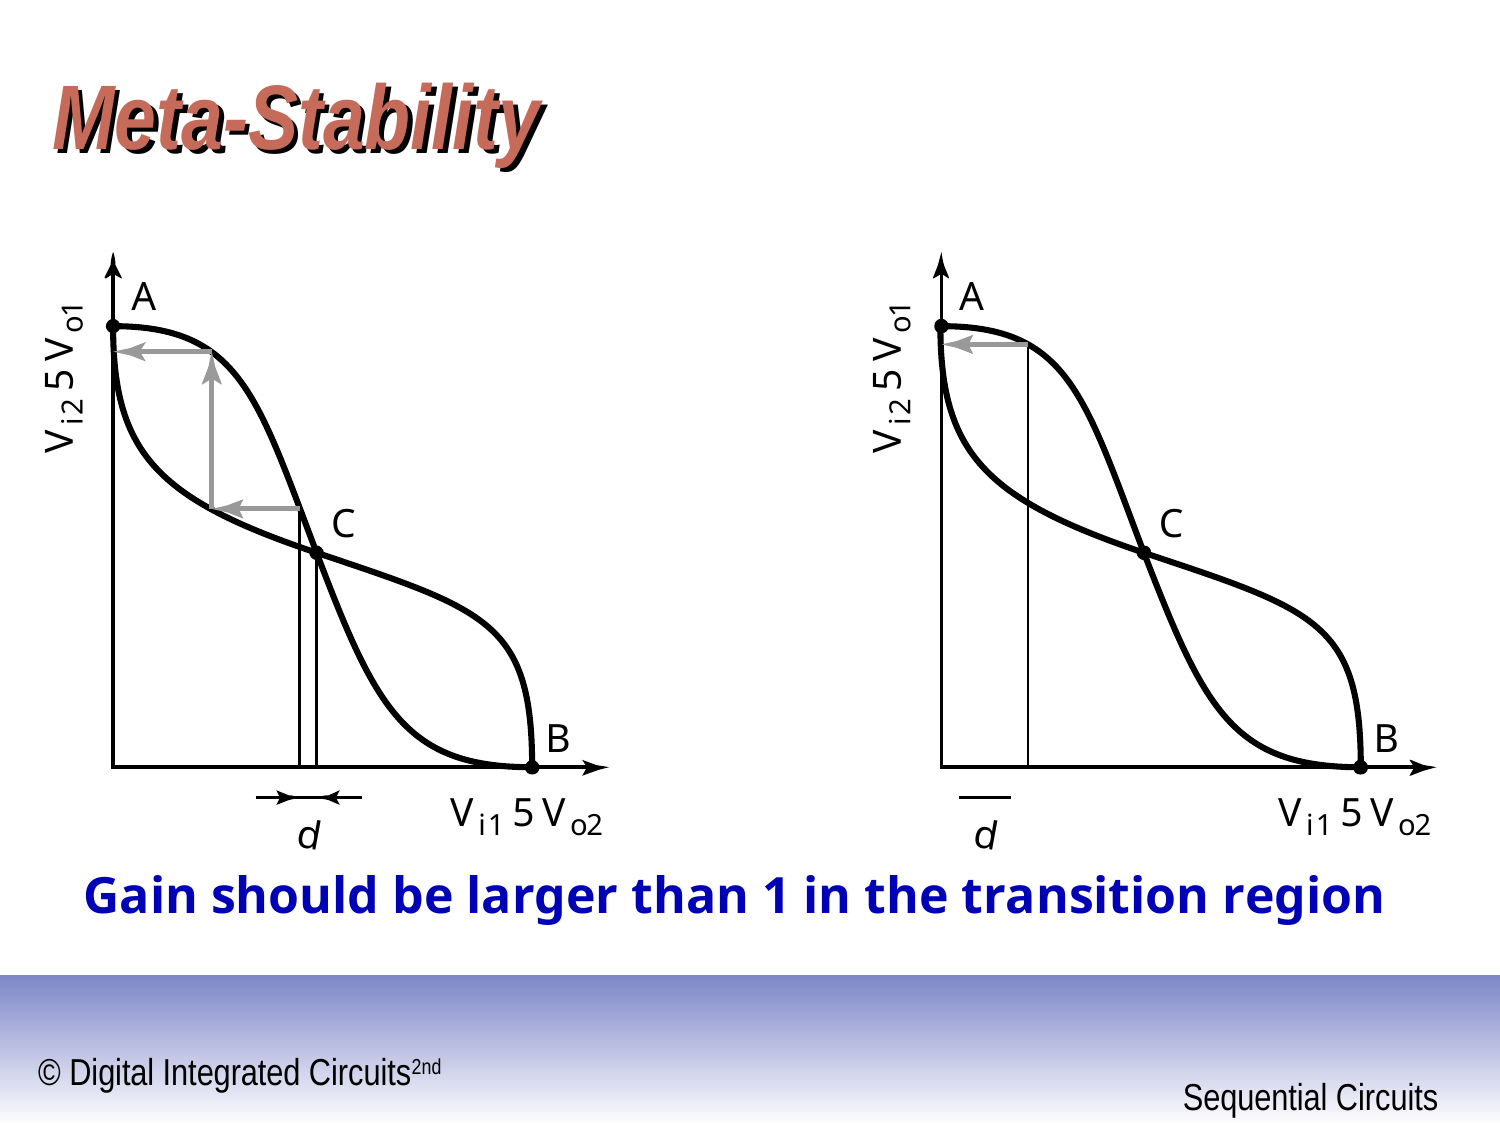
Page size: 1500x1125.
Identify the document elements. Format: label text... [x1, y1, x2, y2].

title Meta-Stability [37, 37, 1463, 175]
picture [37, 248, 1438, 866]
text_box Gain should be larger than 1 in the transition region [68, 866, 1402, 932]
